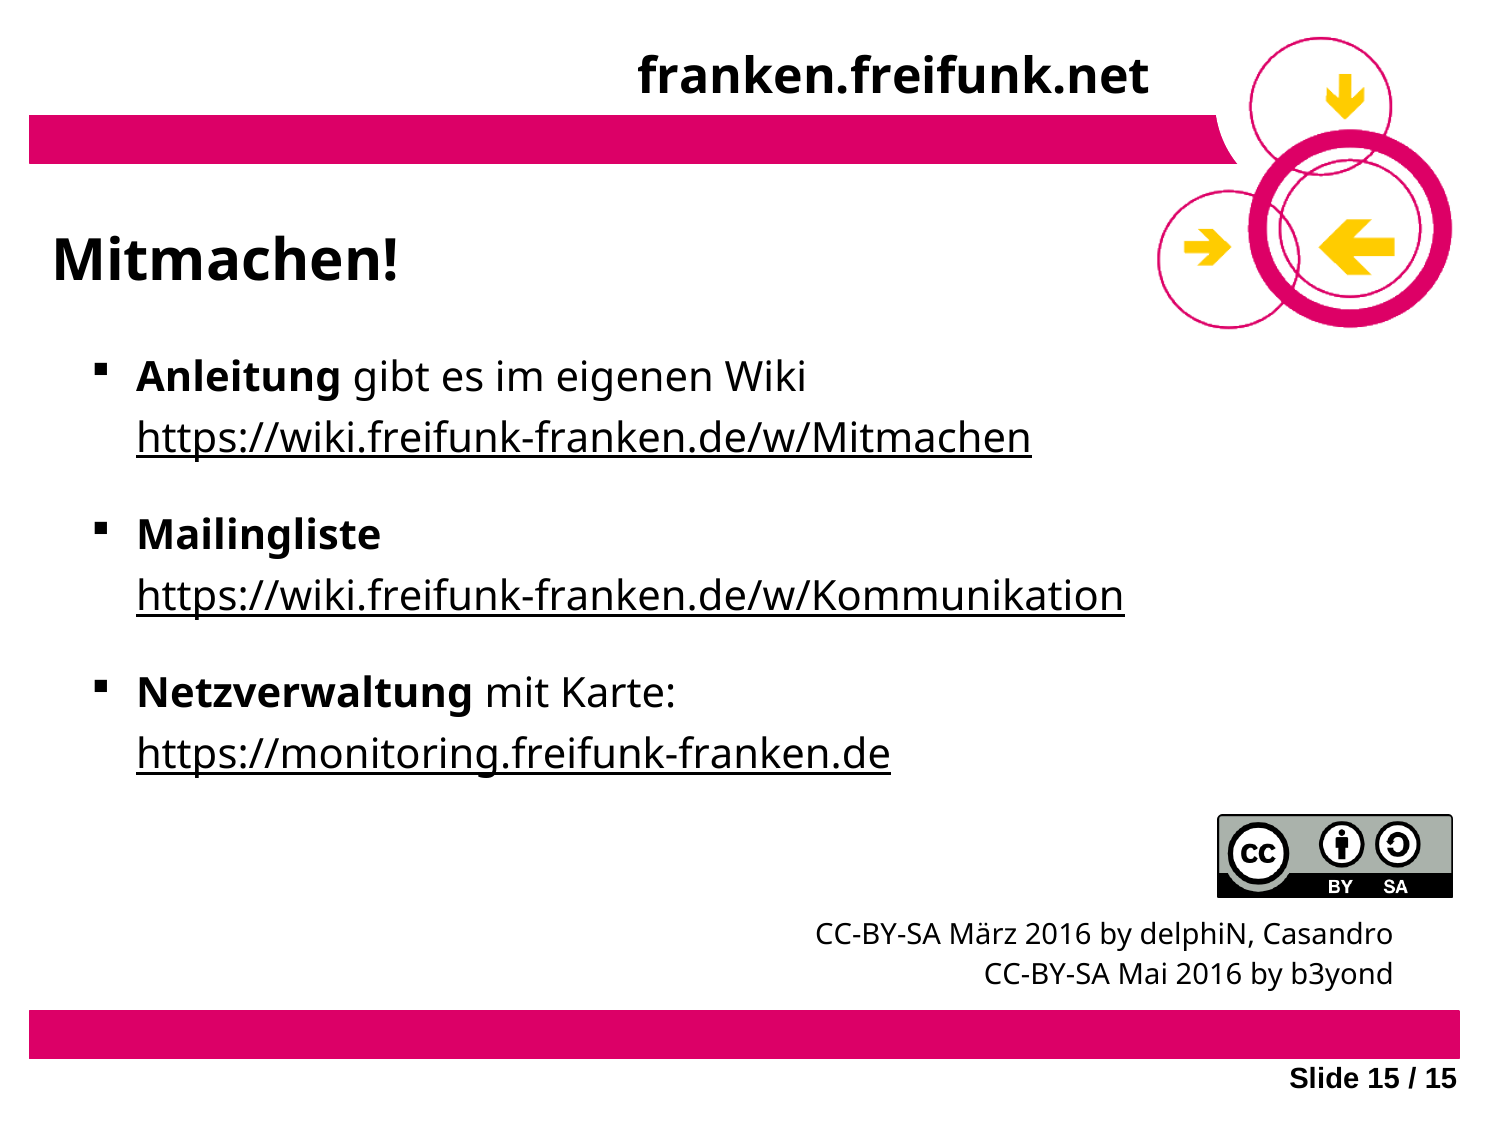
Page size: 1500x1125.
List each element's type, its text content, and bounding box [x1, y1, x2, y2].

picture [1150, 32, 1461, 332]
text_box Anleitung gibt es im eigenen Wiki https://wiki.freifunk-franken.de/w/Mitmachen Mailingliste https://wiki.freifunk-franken.de/w/Kommunikation Netzverwaltung mit Karte: https://monitoring.freifunk-franken.de [61, 342, 1418, 1029]
picture [1217, 814, 1453, 898]
text_box CC-BY-SA März 2016 by delphiN, Casandro CC-BY-SA Mai 2016 by b3yond [814, 913, 1465, 990]
text_box Mitmachen! [51, 212, 1123, 292]
